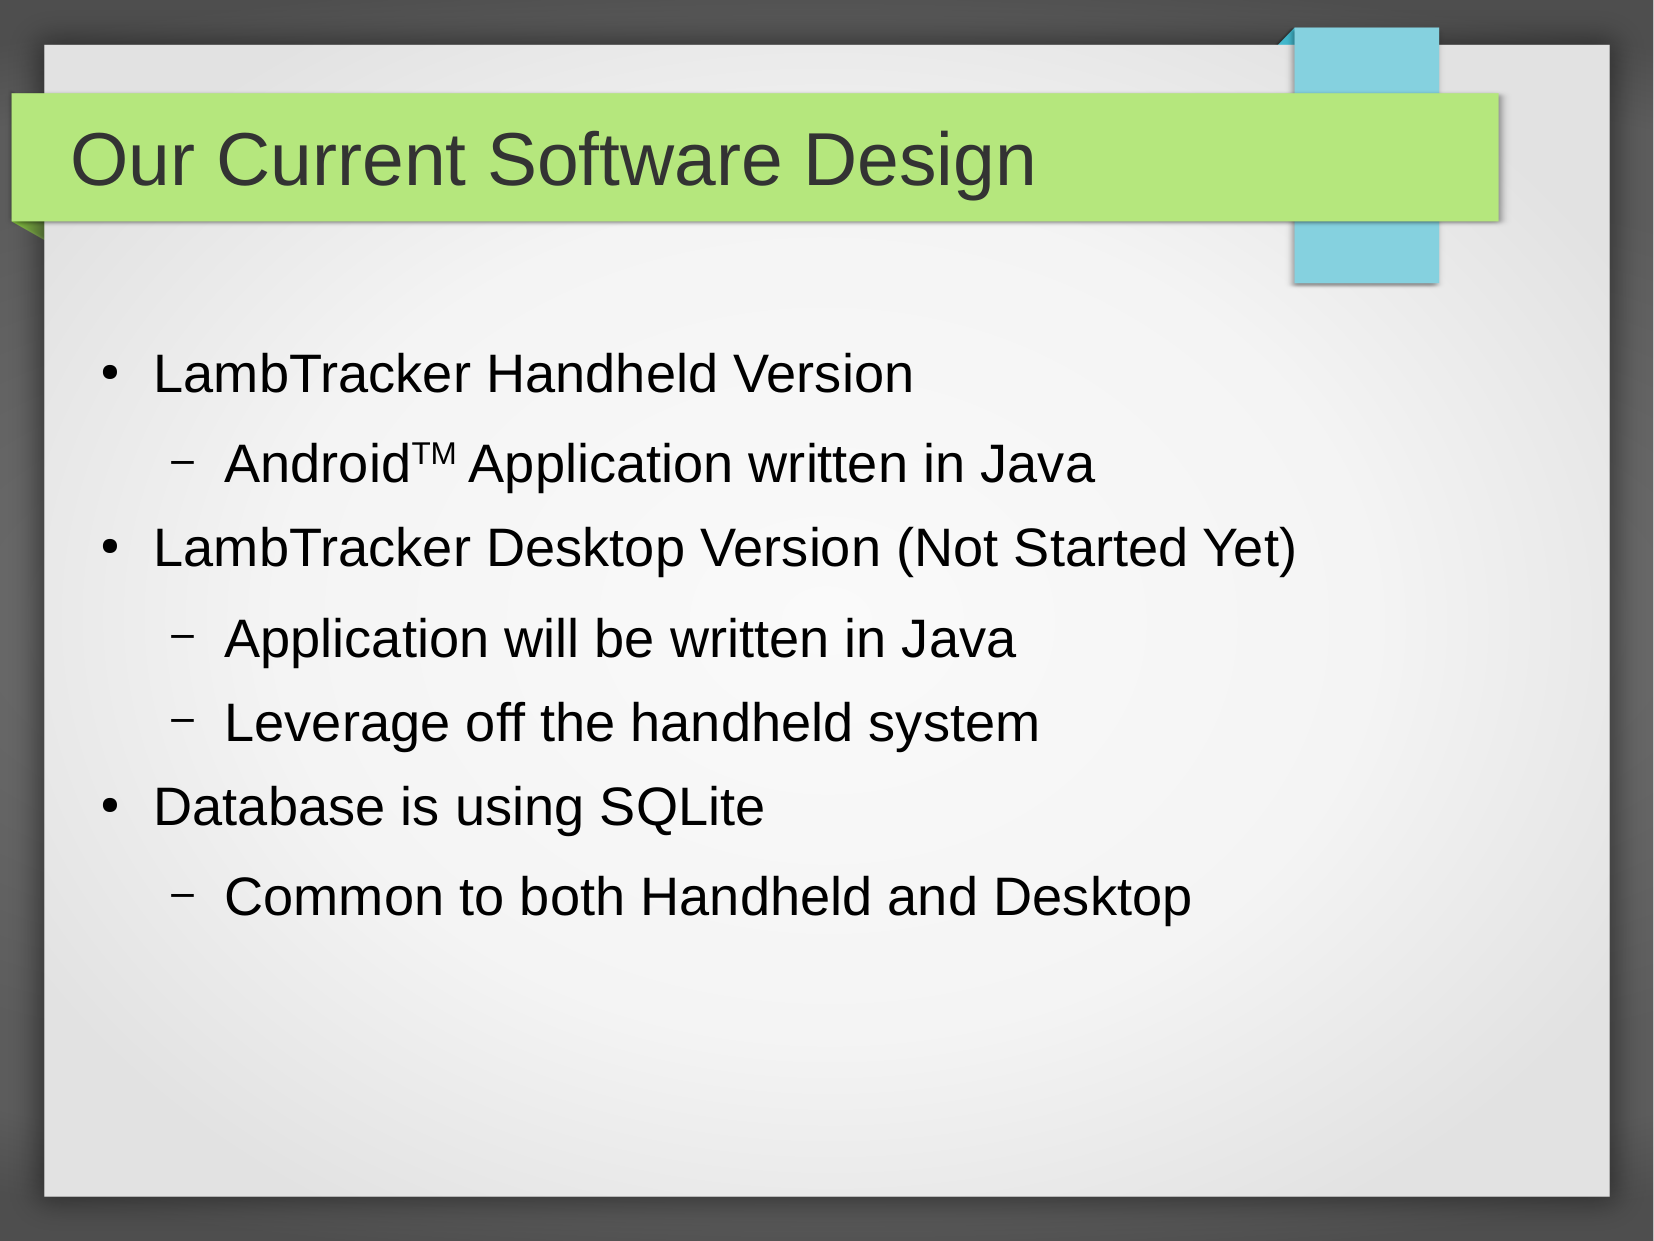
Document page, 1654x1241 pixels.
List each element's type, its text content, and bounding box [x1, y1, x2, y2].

list LambTracker Handheld Version AndroidTM Application written in Java LambTracker Desktop Version (Not Started Yet) Application will be written in Java Leverage off the handheld system Database is using SQLite Common to both Handheld and Desktop [82, 343, 1538, 1063]
picture [0, 0, 1654, 1241]
title Our Current Software Design [70, 106, 1229, 213]
